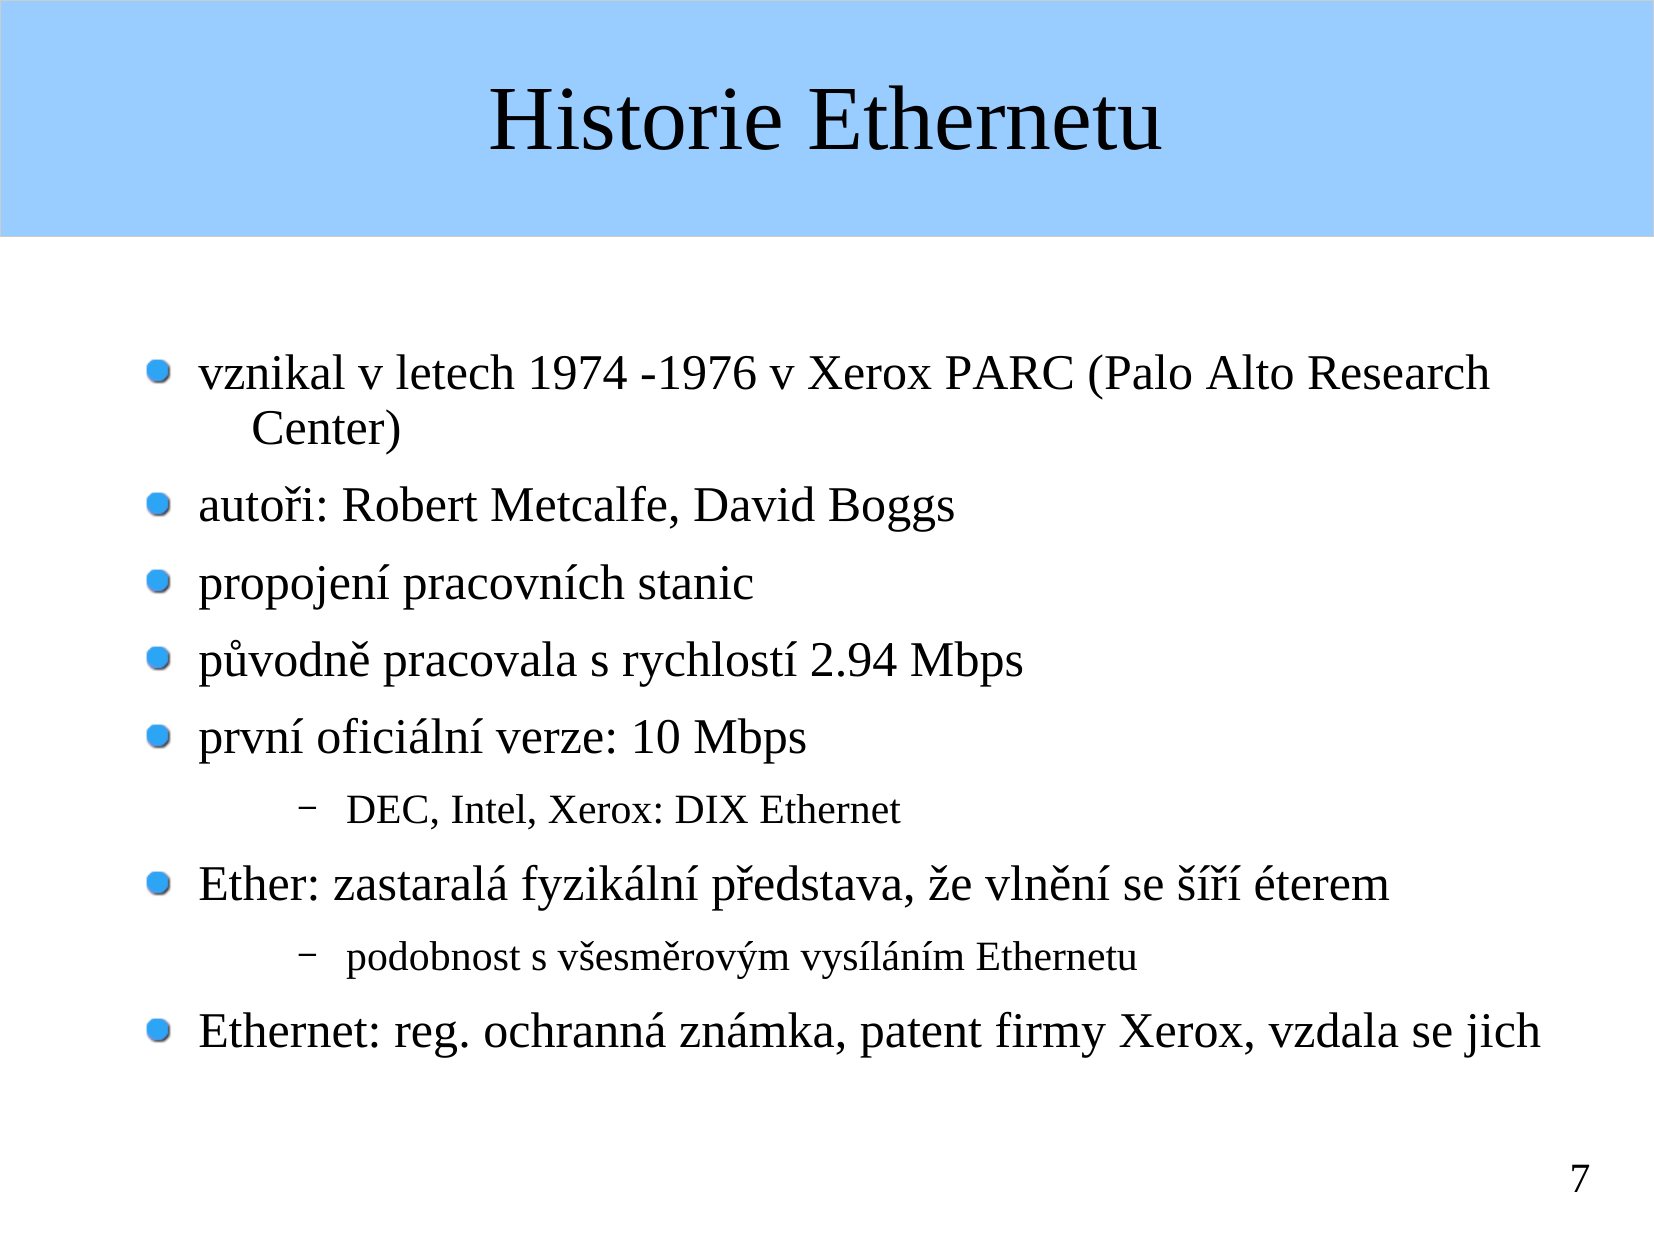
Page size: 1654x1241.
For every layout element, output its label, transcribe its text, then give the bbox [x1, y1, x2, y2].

title Historie Ethernetu [0, 0, 1654, 237]
list vznikal v letech 1974 -1976 v Xerox PARC (Palo Alto Research Center) autoři: Robert Metcalfe, David Boggs propojení pracovních stanic původně pracovala s rychlostí 2.94 Mbps první oficiální verze: 10 Mbps DEC, Intel, Xerox: DIX Ethernet Ether: zastaralá fyzikální představa, že vlnění se šíří éterem podobnost s všesměrovým vysíláním Ethernetu Ethernet: reg. ochranná známka, patent firmy Xerox, vzdala se jich [109, 344, 1554, 1186]
